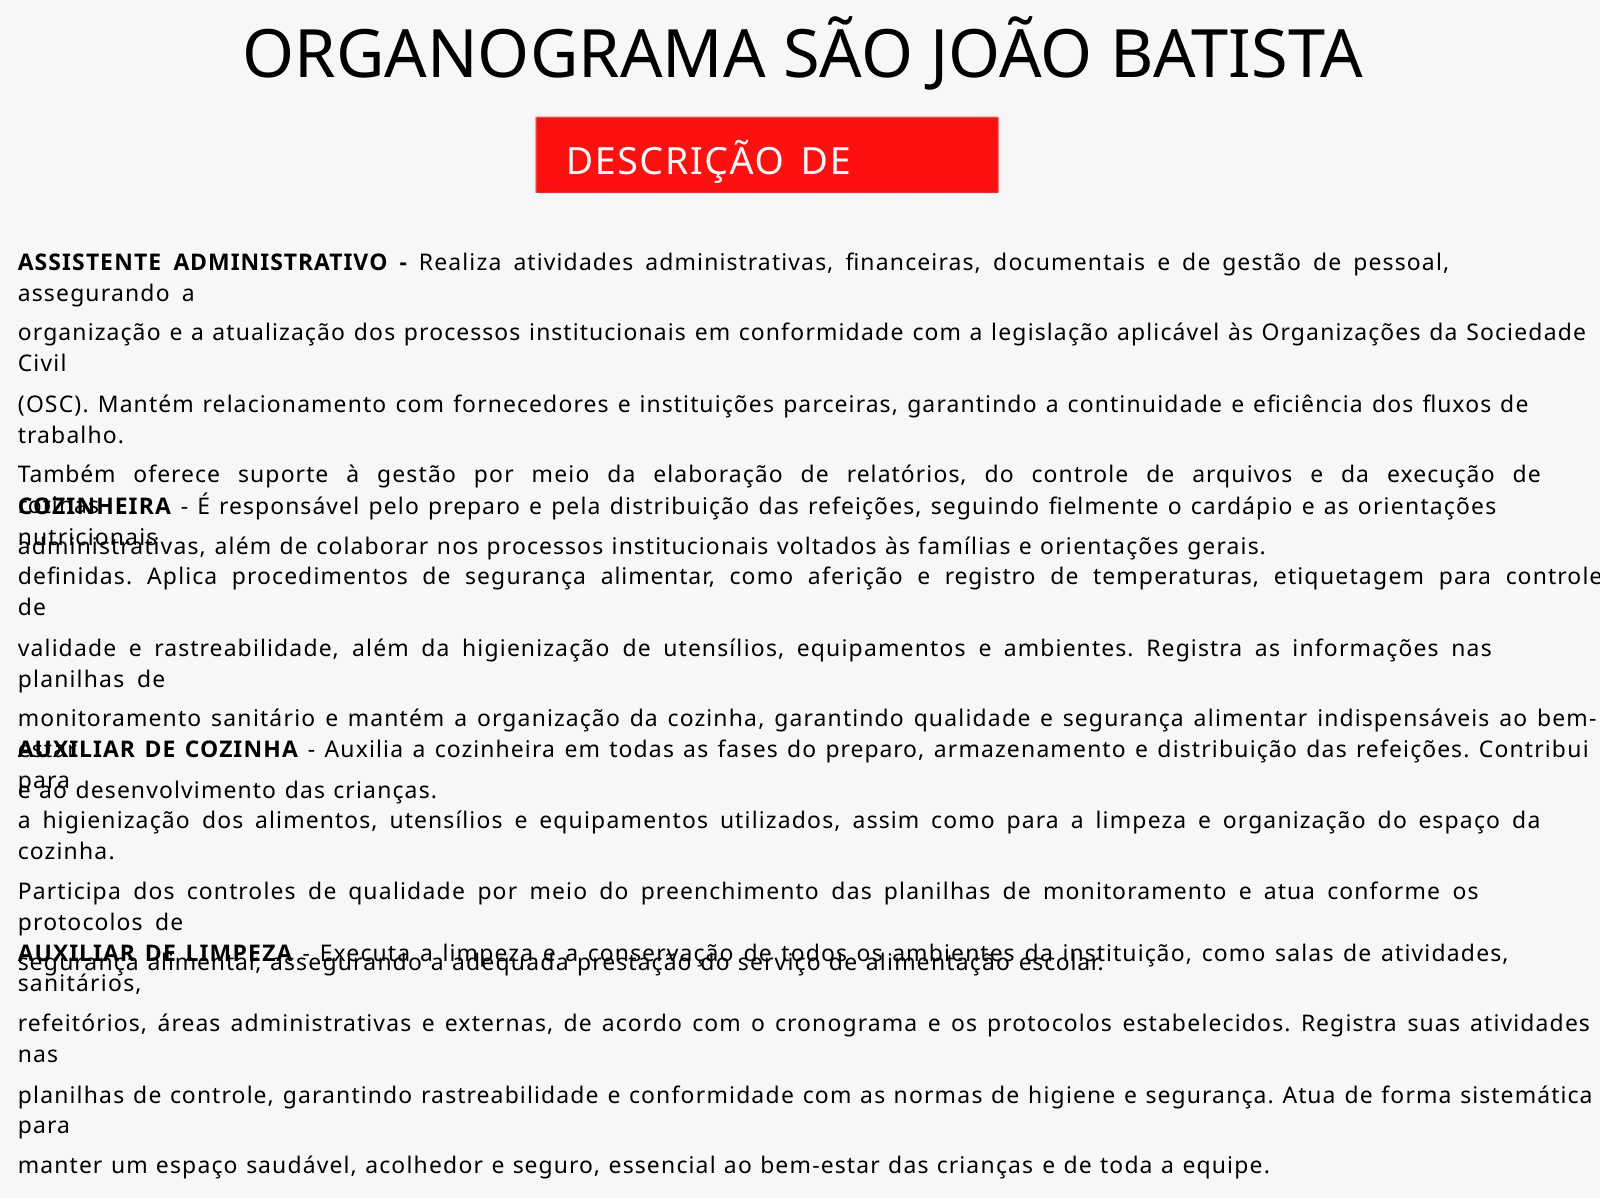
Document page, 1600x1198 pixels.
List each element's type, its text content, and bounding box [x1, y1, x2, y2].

text_box ASSISTENTE ADMINISTRATIVO - Realiza atividades administrativas, financeiras, documentais e de gestão de pessoal, assegurando a organização e a atualização dos processos institucionais em conformidade com a legislação aplicável às Organizações da Sociedade Civil (OSC). Mantém relacionamento com fornecedores e instituições parceiras, garantindo a continuidade e eficiência dos fluxos de trabalho. Também oferece suporte à gestão por meio da elaboração de relatórios, do controle de arquivos e da execução de rotinas administrativas, além de colaborar nos processos institucionais voltados às famílias e orientações gerais. [17, 243, 1600, 487]
text_box ORGANOGRAMA SÃO JOÃO BATISTA [242, 6, 1383, 92]
text_box AUXILIAR DE LIMPEZA - Executa a limpeza e a conservação de todos os ambientes da instituição, como salas de atividades, sanitários, refeitórios, áreas administrativas e externas, de acordo com o cronograma e os protocolos estabelecidos. Registra suas atividades nas planilhas de controle, garantindo rastreabilidade e conformidade com as normas de higiene e segurança. Atua de forma sistemática para manter um espaço saudável, acolhedor e seguro, essencial ao bem-estar das crianças e de toda a equipe. [17, 934, 1600, 1179]
text_box DESCRIÇÃO DE CARGOS [565, 126, 994, 237]
text_box [0, 0, 1600, 1198]
text_box COZINHEIRA - É responsável pelo preparo e pela distribuição das refeições, seguindo fielmente o cardápio e as orientações nutricionais definidas. Aplica procedimentos de segurança alimentar, como aferição e registro de temperaturas, etiquetagem para controle de validade e rastreabilidade, além da higienização de utensílios, equipamentos e ambientes. Registra as informações nas planilhas de monitoramento sanitário e mantém a organização da cozinha, garantindo qualidade e segurança alimentar indispensáveis ao bem-estar e ao desenvolvimento das crianças. [17, 487, 1600, 731]
text_box AUXILIAR DE COZINHA - Auxilia a cozinheira em todas as fases do preparo, armazenamento e distribuição das refeições. Contribui para a higienização dos alimentos, utensílios e equipamentos utilizados, assim como para a limpeza e organização do espaço da cozinha. Participa dos controles de qualidade por meio do preenchimento das planilhas de monitoramento e atua conforme os protocolos de segurança alimentar, assegurando a adequada prestação do serviço de alimentação escolar. [17, 731, 1600, 934]
